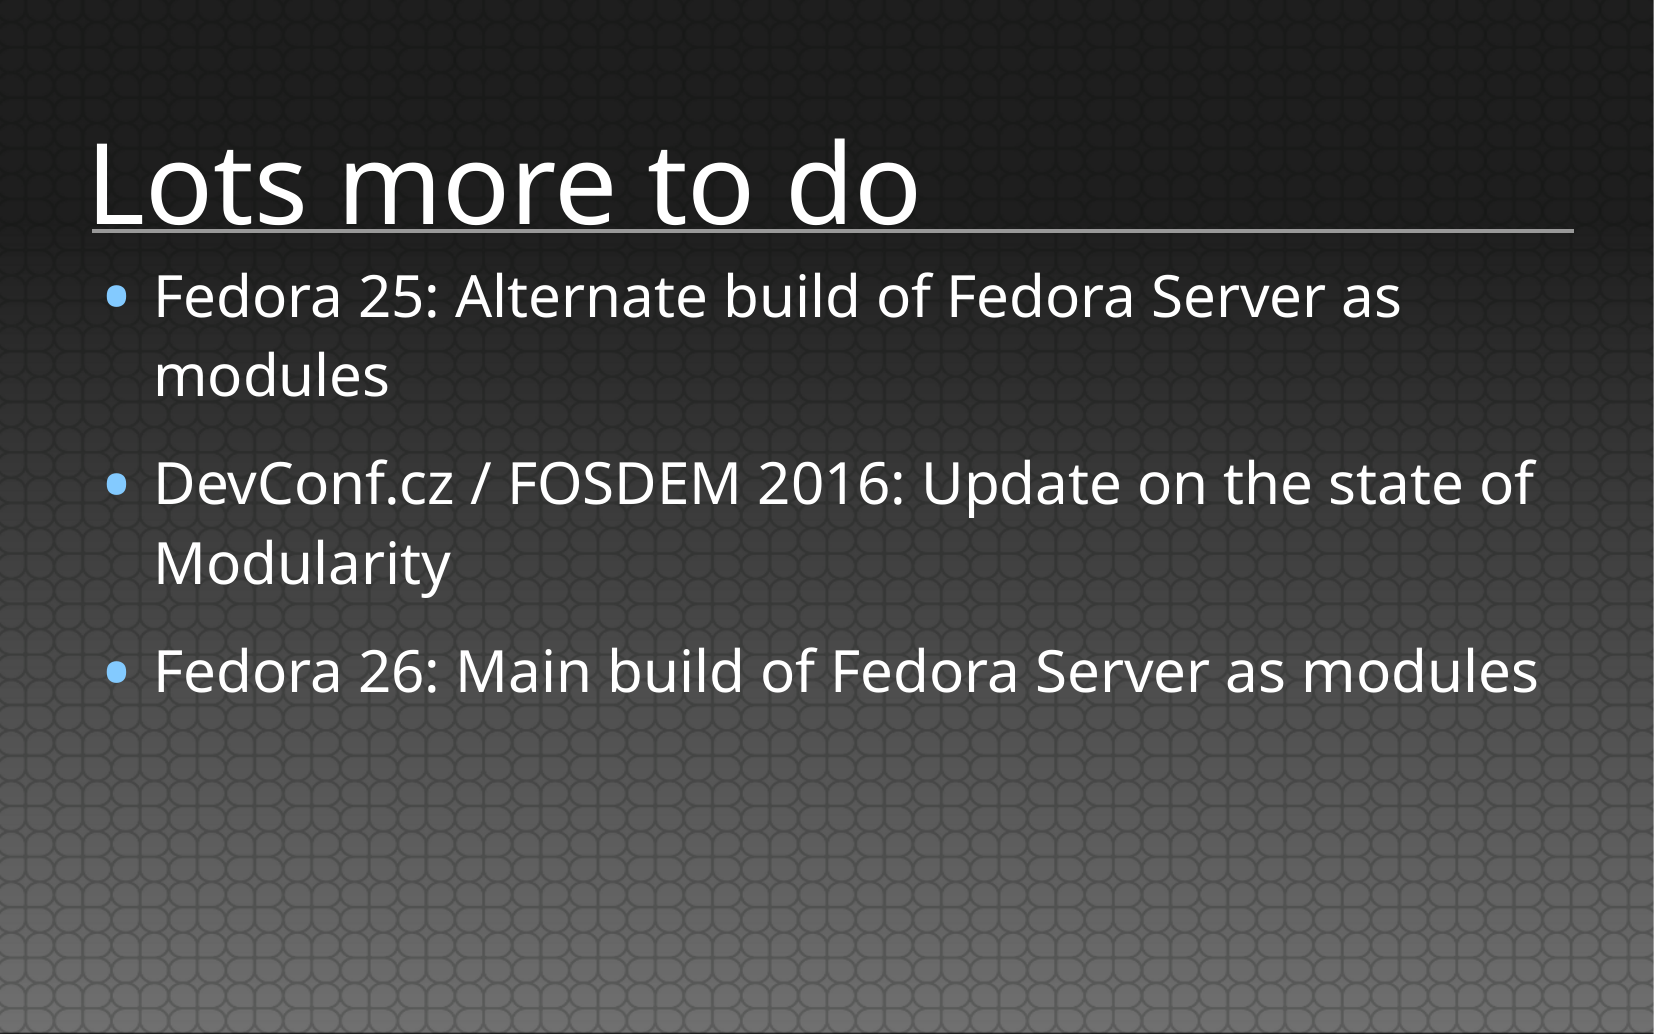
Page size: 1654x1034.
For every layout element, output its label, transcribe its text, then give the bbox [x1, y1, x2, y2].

list Fedora 25: Alternate build of Fedora Server as modules DevConf.cz / FOSDEM 2016: Update on the state of Modularity Fedora 26: Main build of Fedora Server as modules [82, 254, 1571, 1034]
picture [0, 0, 1654, 1034]
title Lots more to do [86, 112, 1576, 249]
